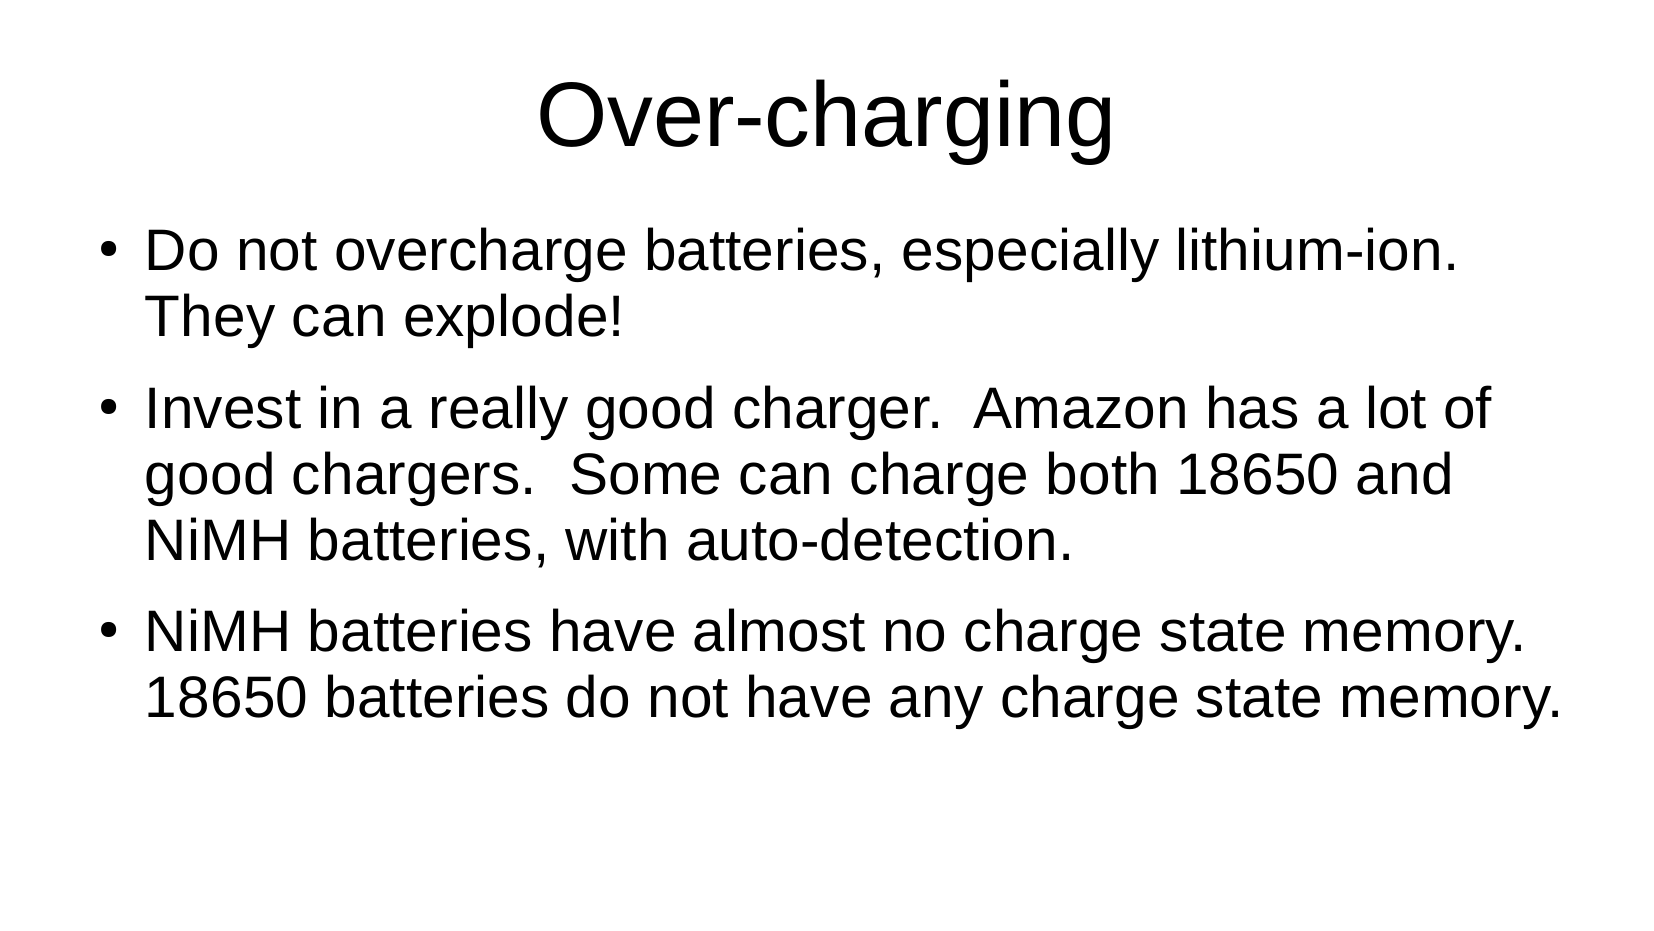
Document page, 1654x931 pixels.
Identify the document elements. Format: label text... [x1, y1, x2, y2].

list Do not overcharge batteries, especially lithium-ion. They can explode! Invest in a really good charger. Amazon has a lot of good chargers. Some can charge both 18650 and NiMH batteries, with auto-detection. NiMH batteries have almost no charge state memory. 18650 batteries do not have any charge state memory. [82, 217, 1571, 758]
title Over-charging [82, 37, 1571, 193]
